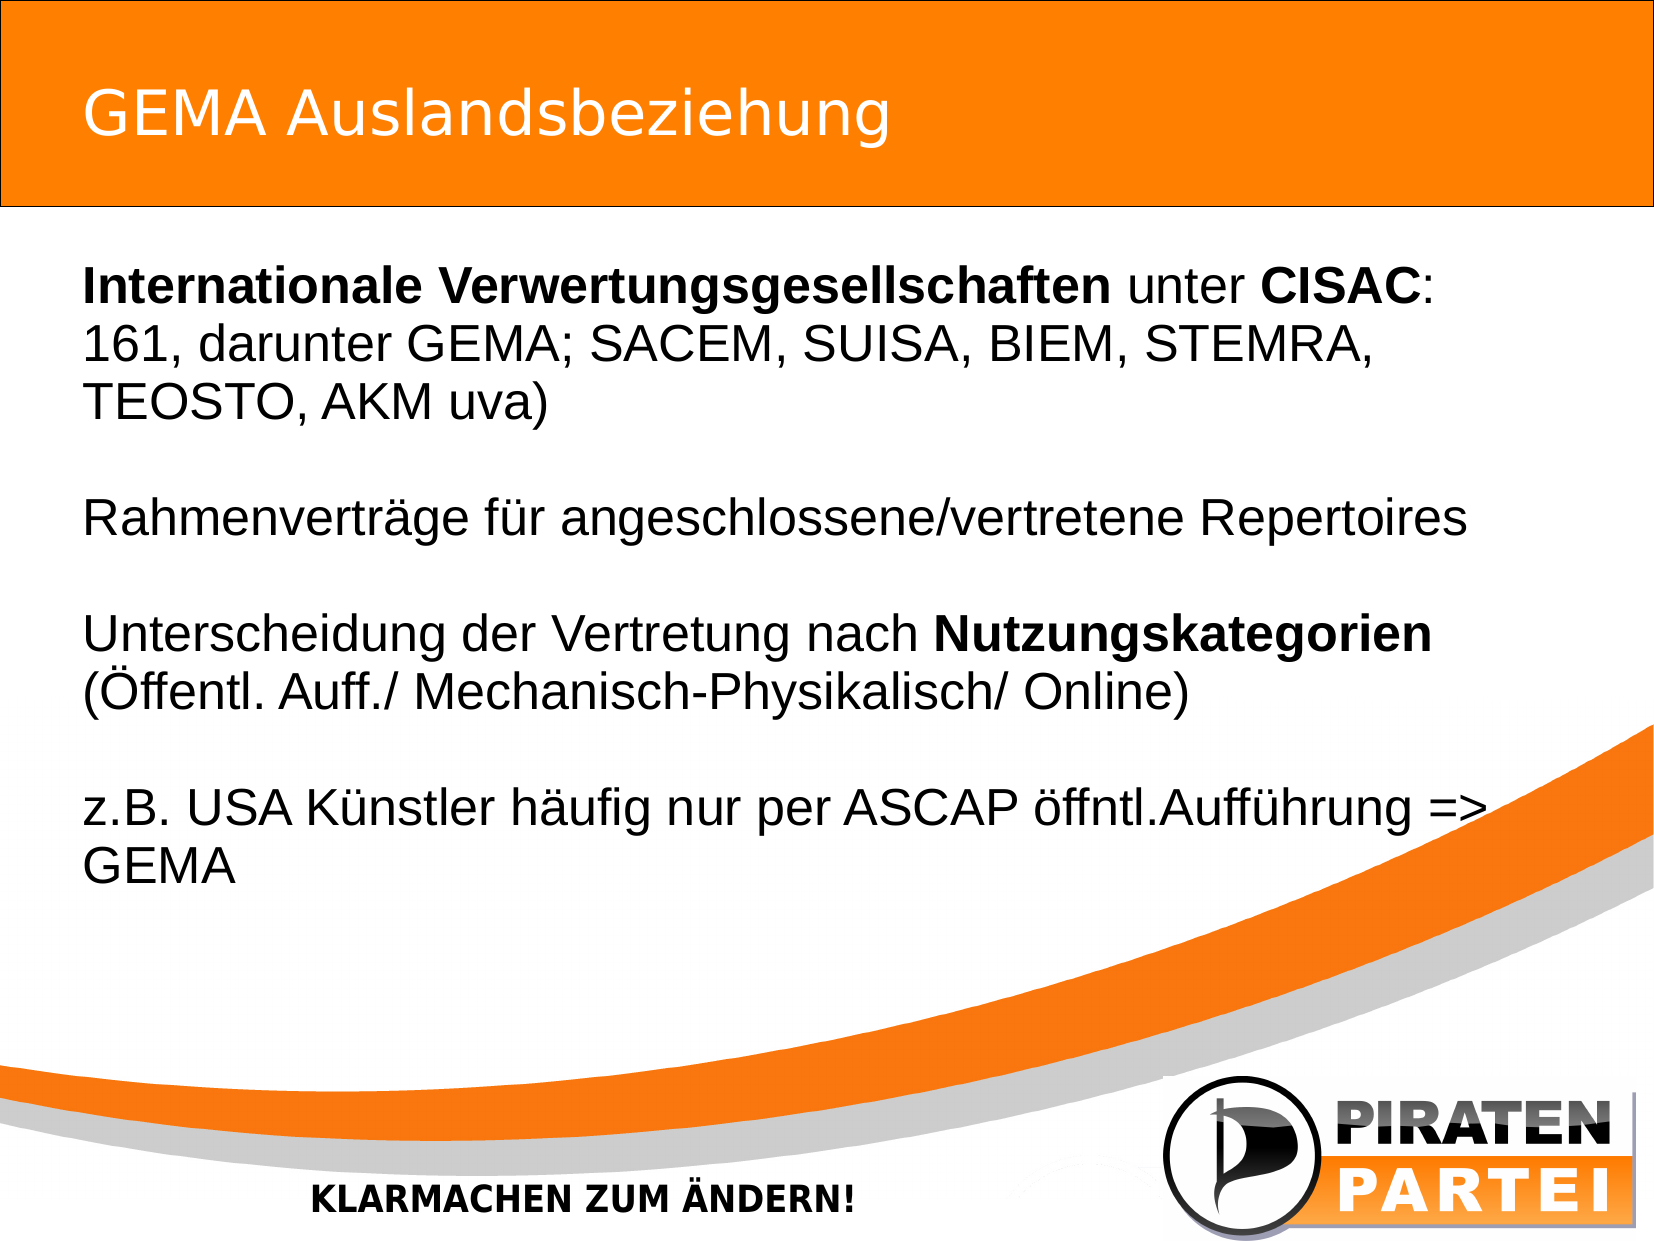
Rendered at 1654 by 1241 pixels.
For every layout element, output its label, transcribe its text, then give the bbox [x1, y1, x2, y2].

picture [745, 1190, 756, 1199]
picture [392, 1190, 399, 1197]
picture [796, 1190, 803, 1197]
subtitle Internationale Verwertungsgesellschaften unter CISAC: 161, darunter GEMA; SACEM, SUISA, BIEM, STEMRA, TEOSTO, AKM uva) Rahmenverträge für angeschlossene/vertretene Repertoires Unterscheidung der Vertretung nach Nutzungskategorien (Öffentl. Auff./ Mechanisch-Physikalisch/ Online) z.B. USA Künstler häufig nur per ASCAP öffntl.Aufführung => GEMA [82, 202, 1571, 1007]
picture [0, 699, 1654, 1241]
title GEMA Auslandsbeziehung [82, 56, 1571, 170]
